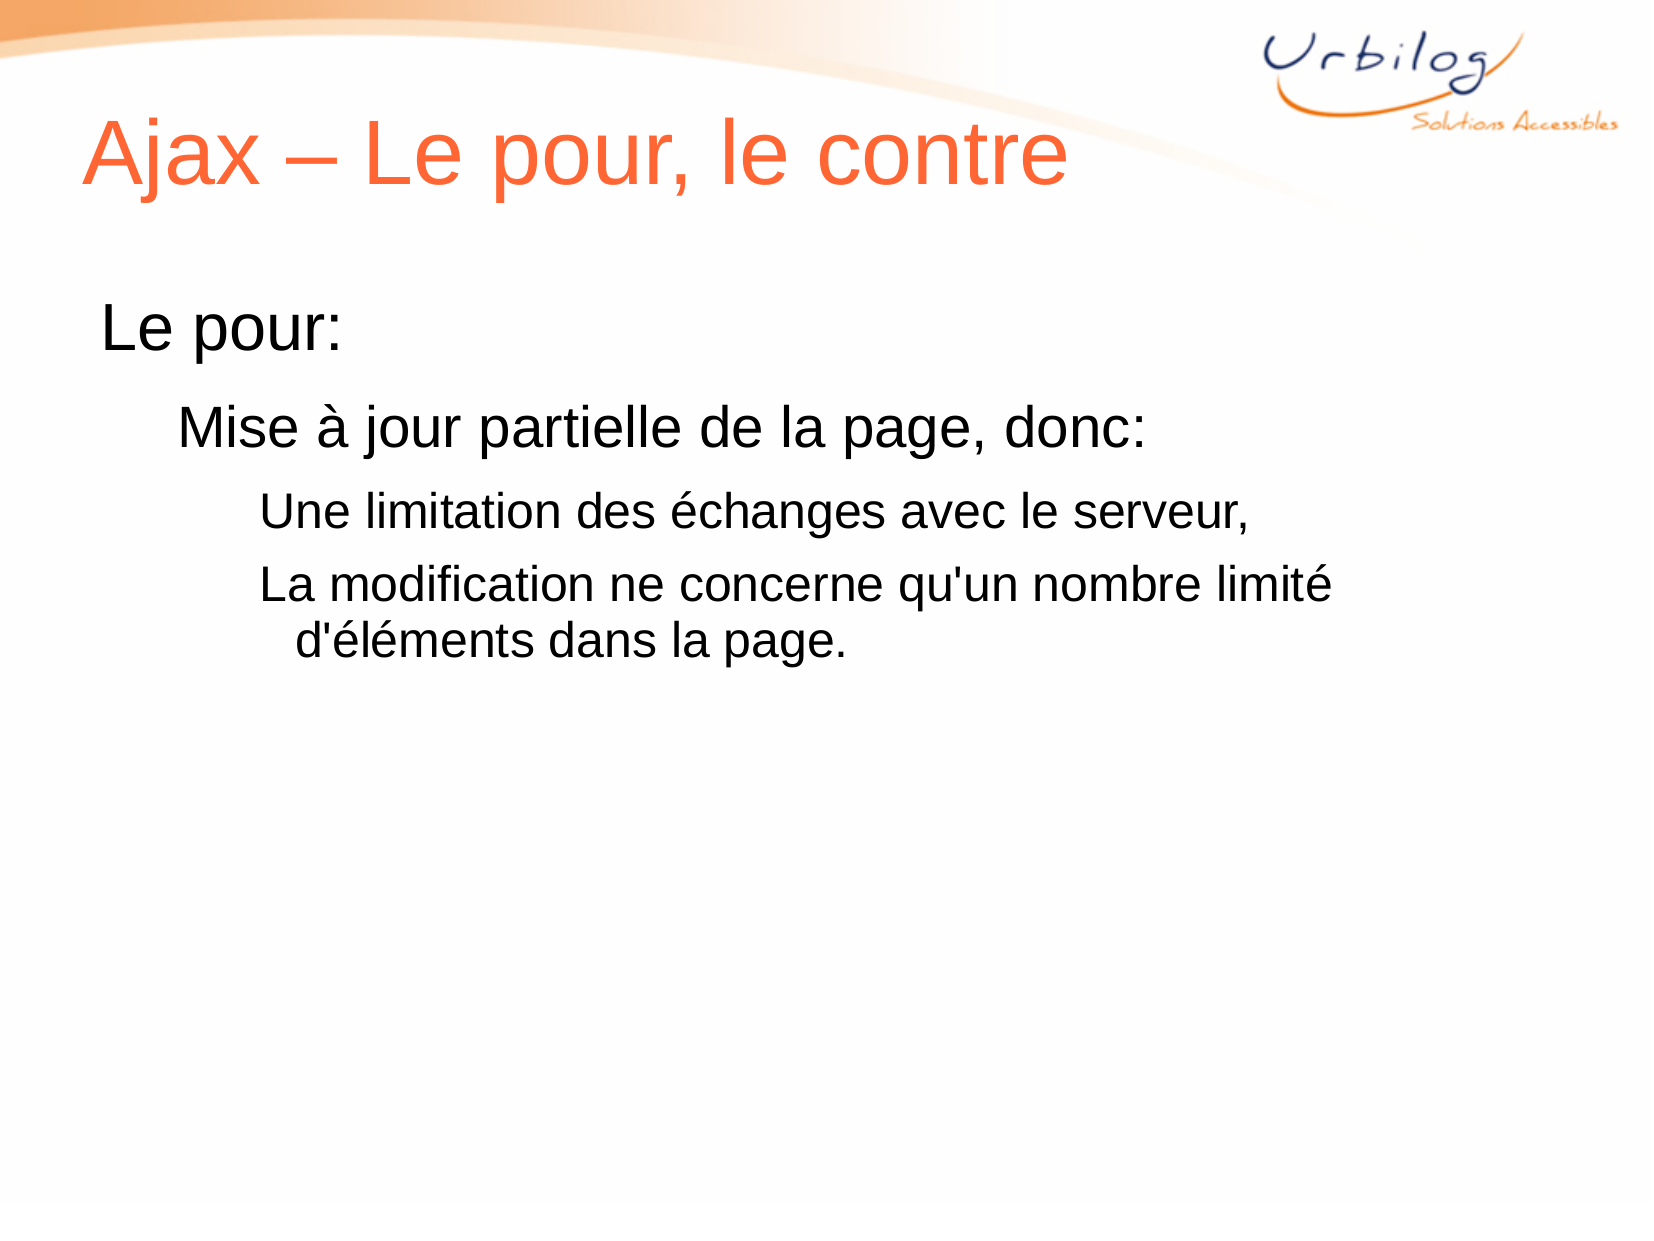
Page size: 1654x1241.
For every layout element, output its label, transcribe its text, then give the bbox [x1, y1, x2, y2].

picture [0, 0, 1654, 1241]
title Ajax – Le pour, le contre [82, 49, 1571, 257]
list Le pour: Mise à jour partielle de la page, donc: Une limitation des échanges avec le serveur, La modification ne concerne qu'un nombre limité d'éléments dans la page. [82, 290, 1571, 1094]
